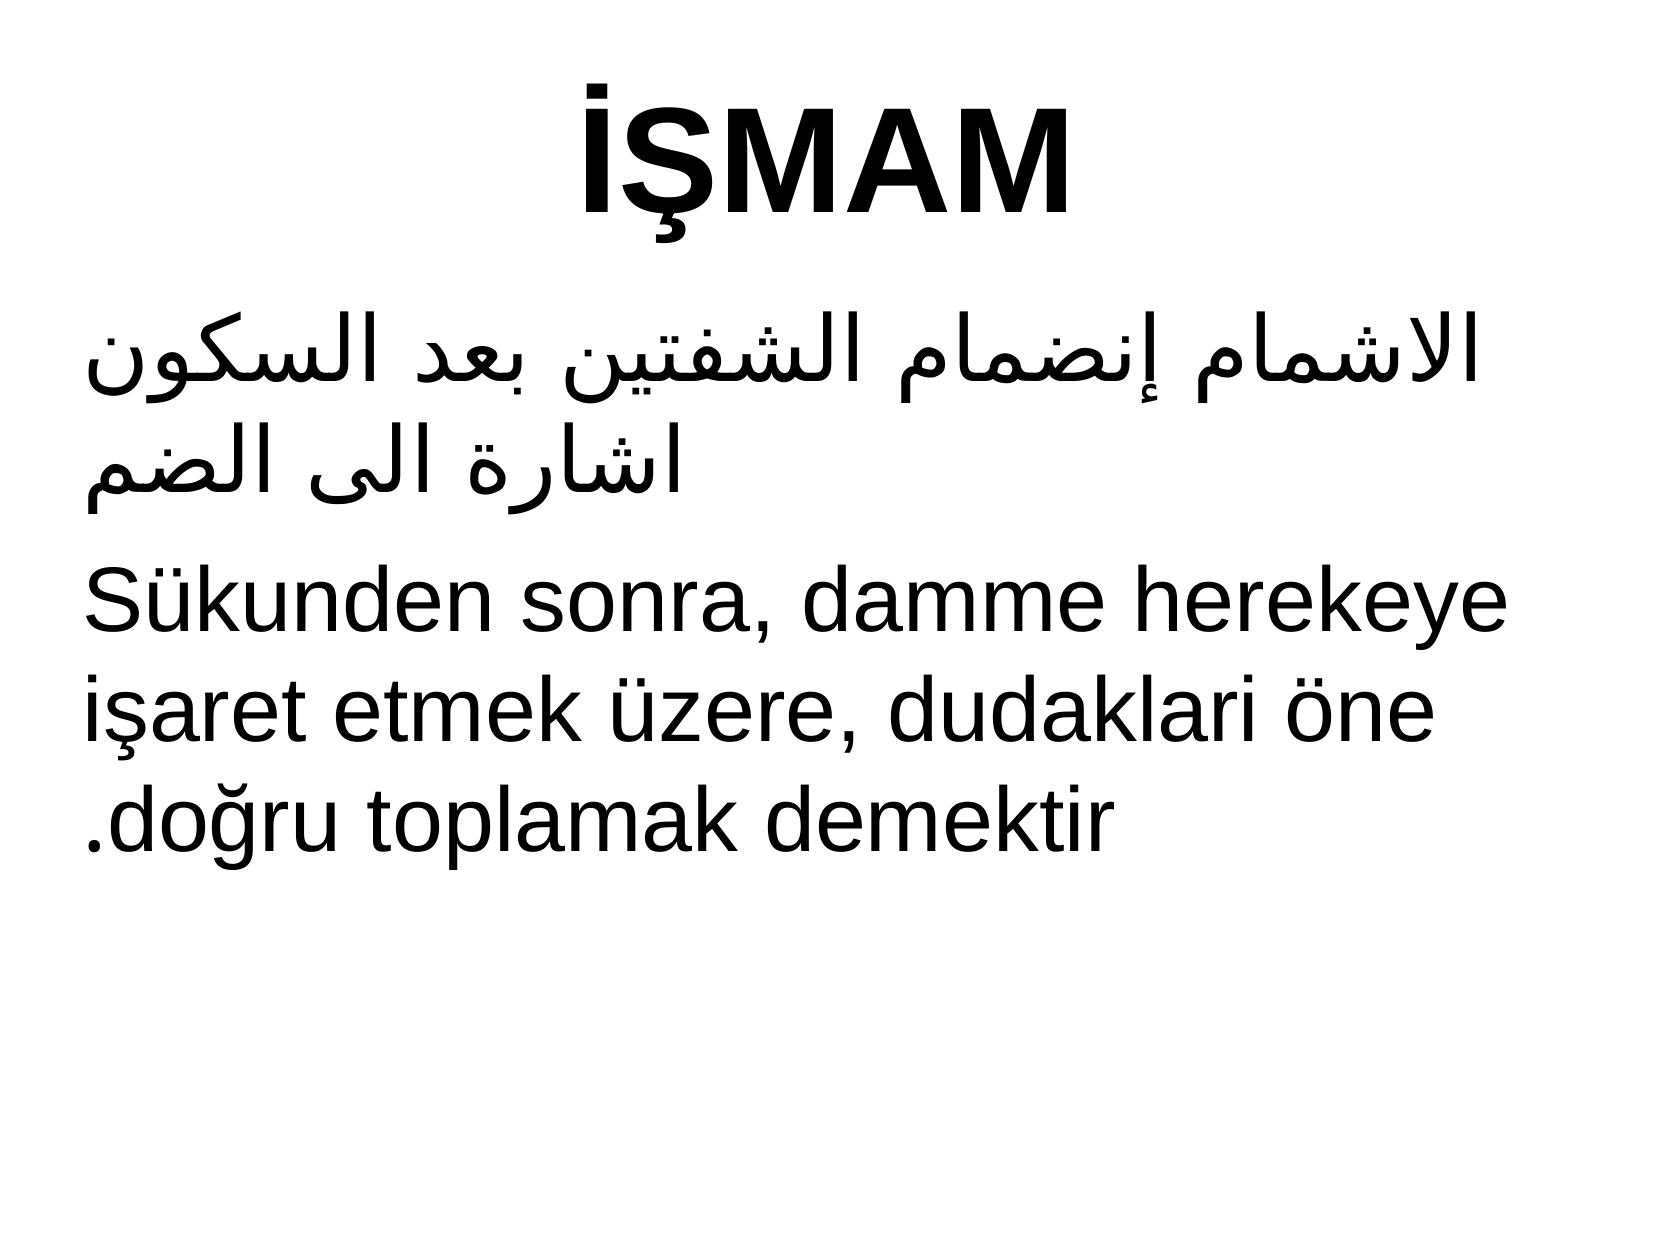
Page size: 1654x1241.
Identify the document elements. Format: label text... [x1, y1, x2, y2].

title İŞMAM [82, 49, 1571, 257]
list الاشمام إنضمام الشفتين بعد السكون اشارة الى الضم Sükunden sonra, damme herekeye işaret etmek üzere, dudaklari öne doğru toplamak demektir. [82, 290, 1571, 1109]
